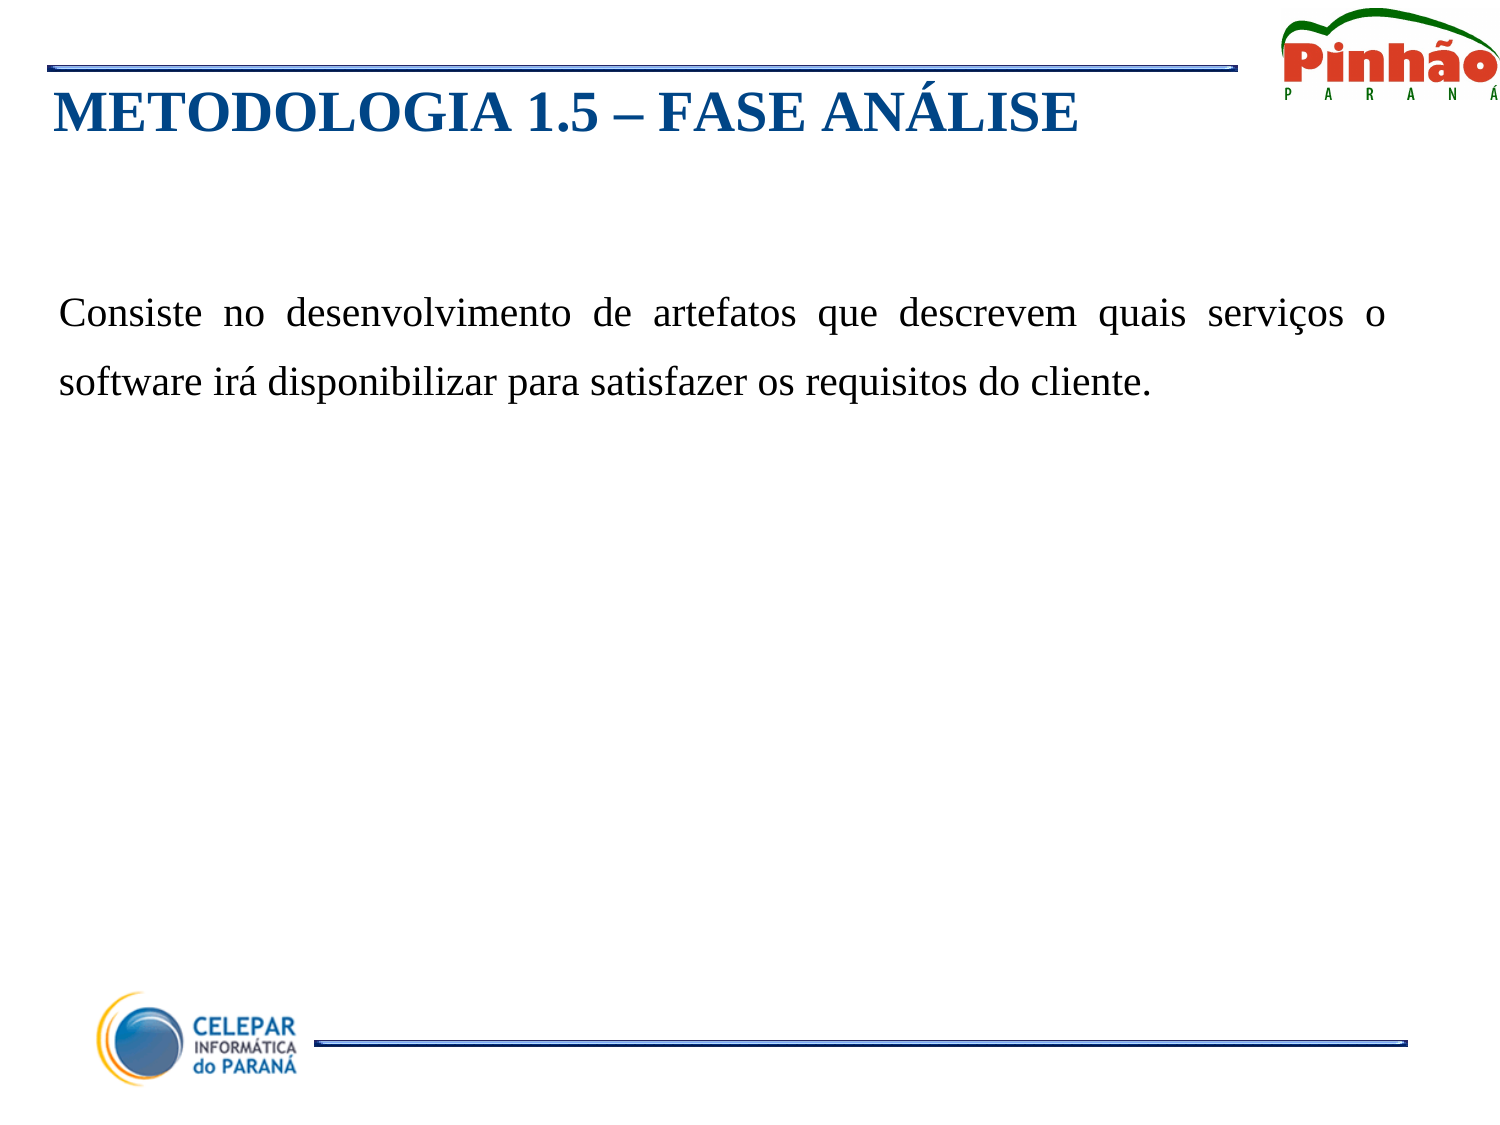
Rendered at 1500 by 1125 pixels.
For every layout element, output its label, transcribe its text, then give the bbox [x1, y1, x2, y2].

picture [95, 989, 303, 1091]
text_box METODOLOGIA 1.5 – FASE ANÁLISE [53, 79, 1081, 156]
picture [1281, 8, 1500, 100]
text_box Consiste no desenvolvimento de artefatos que descrevem quais serviços o software irá disponibilizar para satisfazer os requisitos do cliente. [59, 265, 1388, 474]
